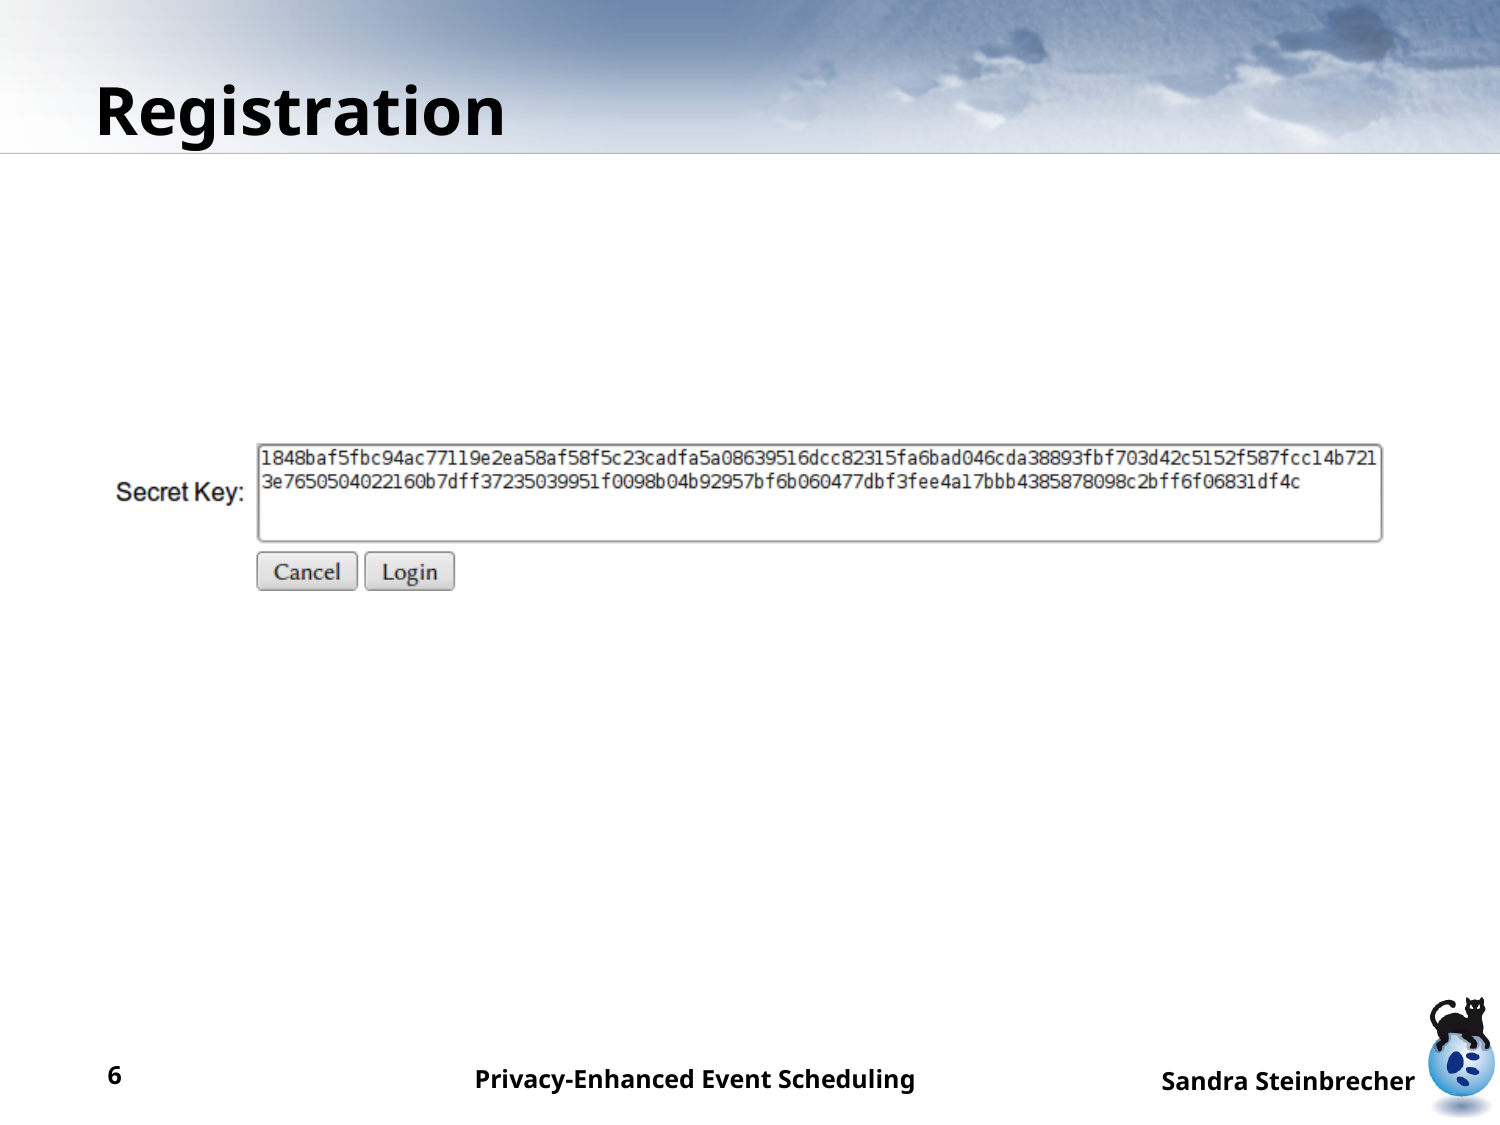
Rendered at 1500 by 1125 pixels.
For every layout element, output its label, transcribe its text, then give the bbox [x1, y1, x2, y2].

title Registration [94, 28, 1388, 190]
picture [0, 0, 1500, 198]
picture [1437, 987, 1500, 1125]
picture [116, 443, 1384, 591]
